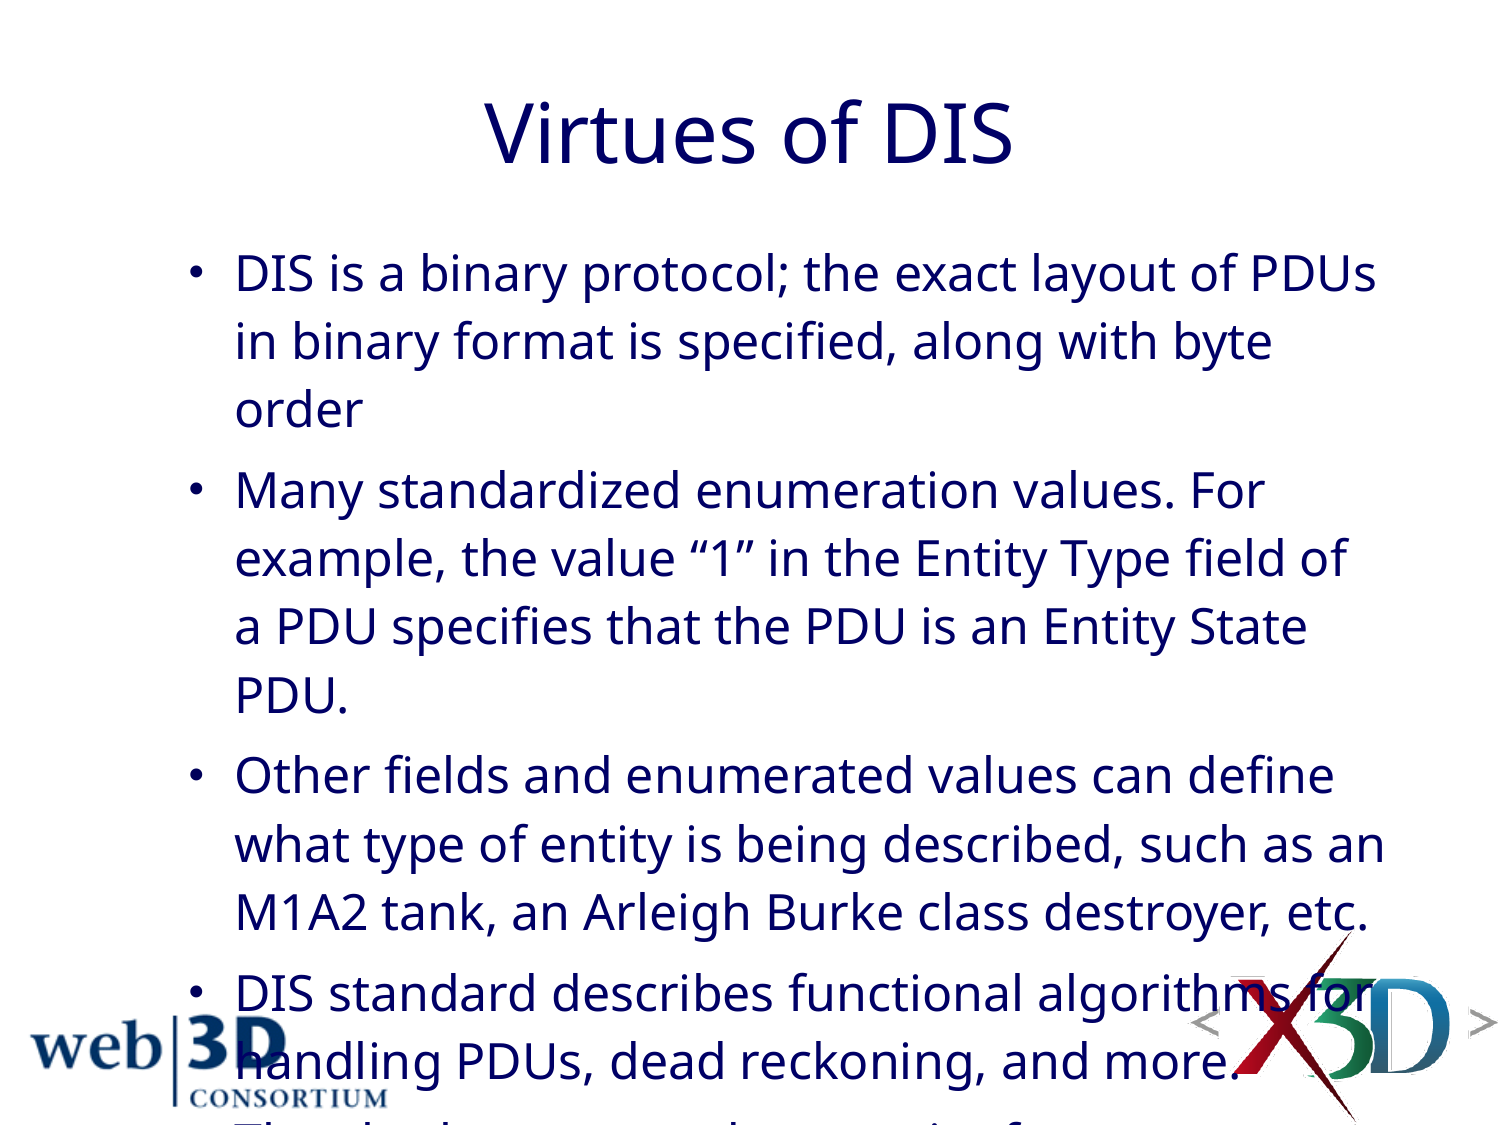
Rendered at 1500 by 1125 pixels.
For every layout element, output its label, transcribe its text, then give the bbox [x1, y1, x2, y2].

picture [12, 998, 413, 1118]
list DIS is a binary protocol; the exact layout of PDUs in binary format is specified, along with byte order Many standardized enumeration values. For example, the value “1” in the Entity Type field of a PDU specifies that the PDU is an Entity State PDU. Other fields and enumerated values can define what type of entity is being described, such as an M1A2 tank, an Arleigh Burke class destroyer, etc. DIS standard describes functional algorithms for handling PDUs, dead reckoning, and more. Thus both syntax and semantics for interoperability are well defined. [112, 237, 1388, 1011]
picture [1187, 926, 1500, 1125]
title Virtues of DIS [112, 44, 1388, 218]
